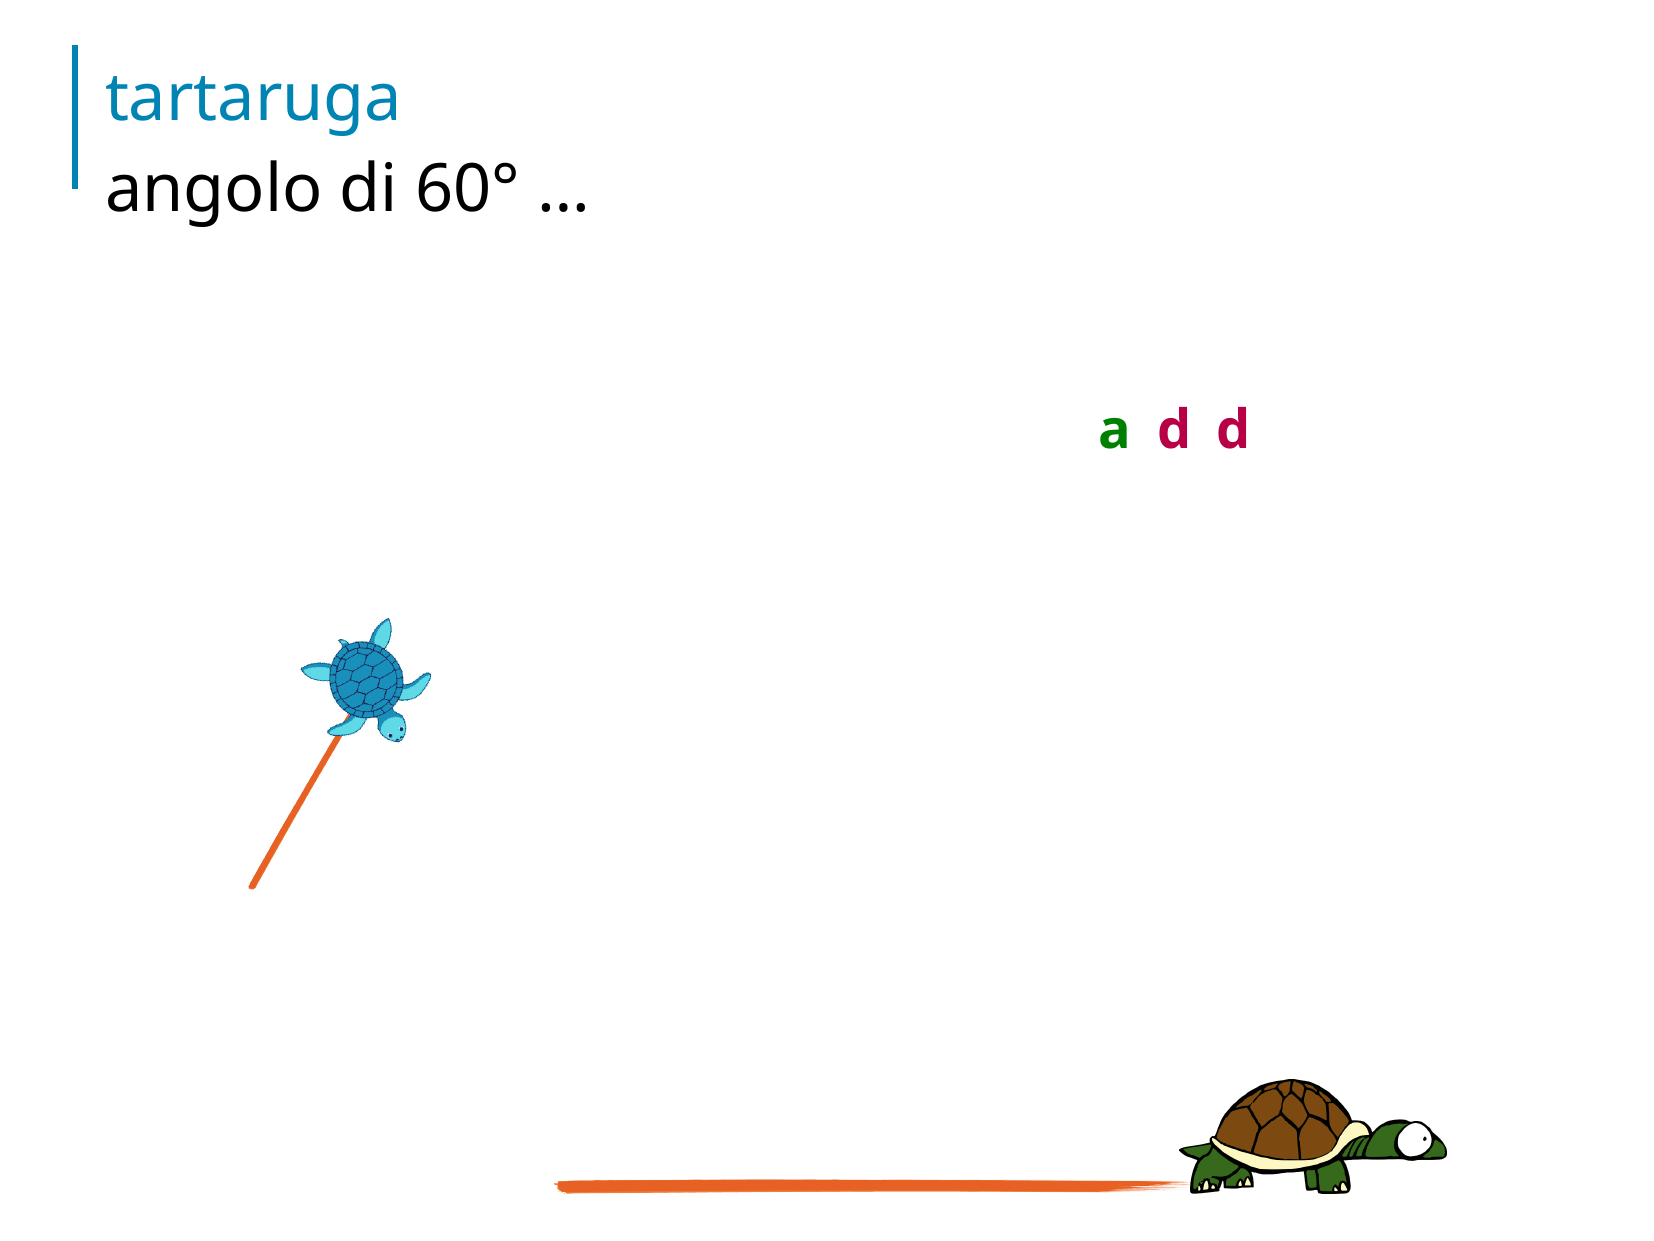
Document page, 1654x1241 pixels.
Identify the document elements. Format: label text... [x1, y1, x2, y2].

text_box d [1202, 383, 1279, 472]
picture [246, 608, 452, 892]
text_box d [1142, 383, 1202, 472]
title tartaruga angolo di 60° … [105, 49, 1571, 200]
picture [553, 1079, 1447, 1194]
text_box a [1083, 383, 1142, 472]
